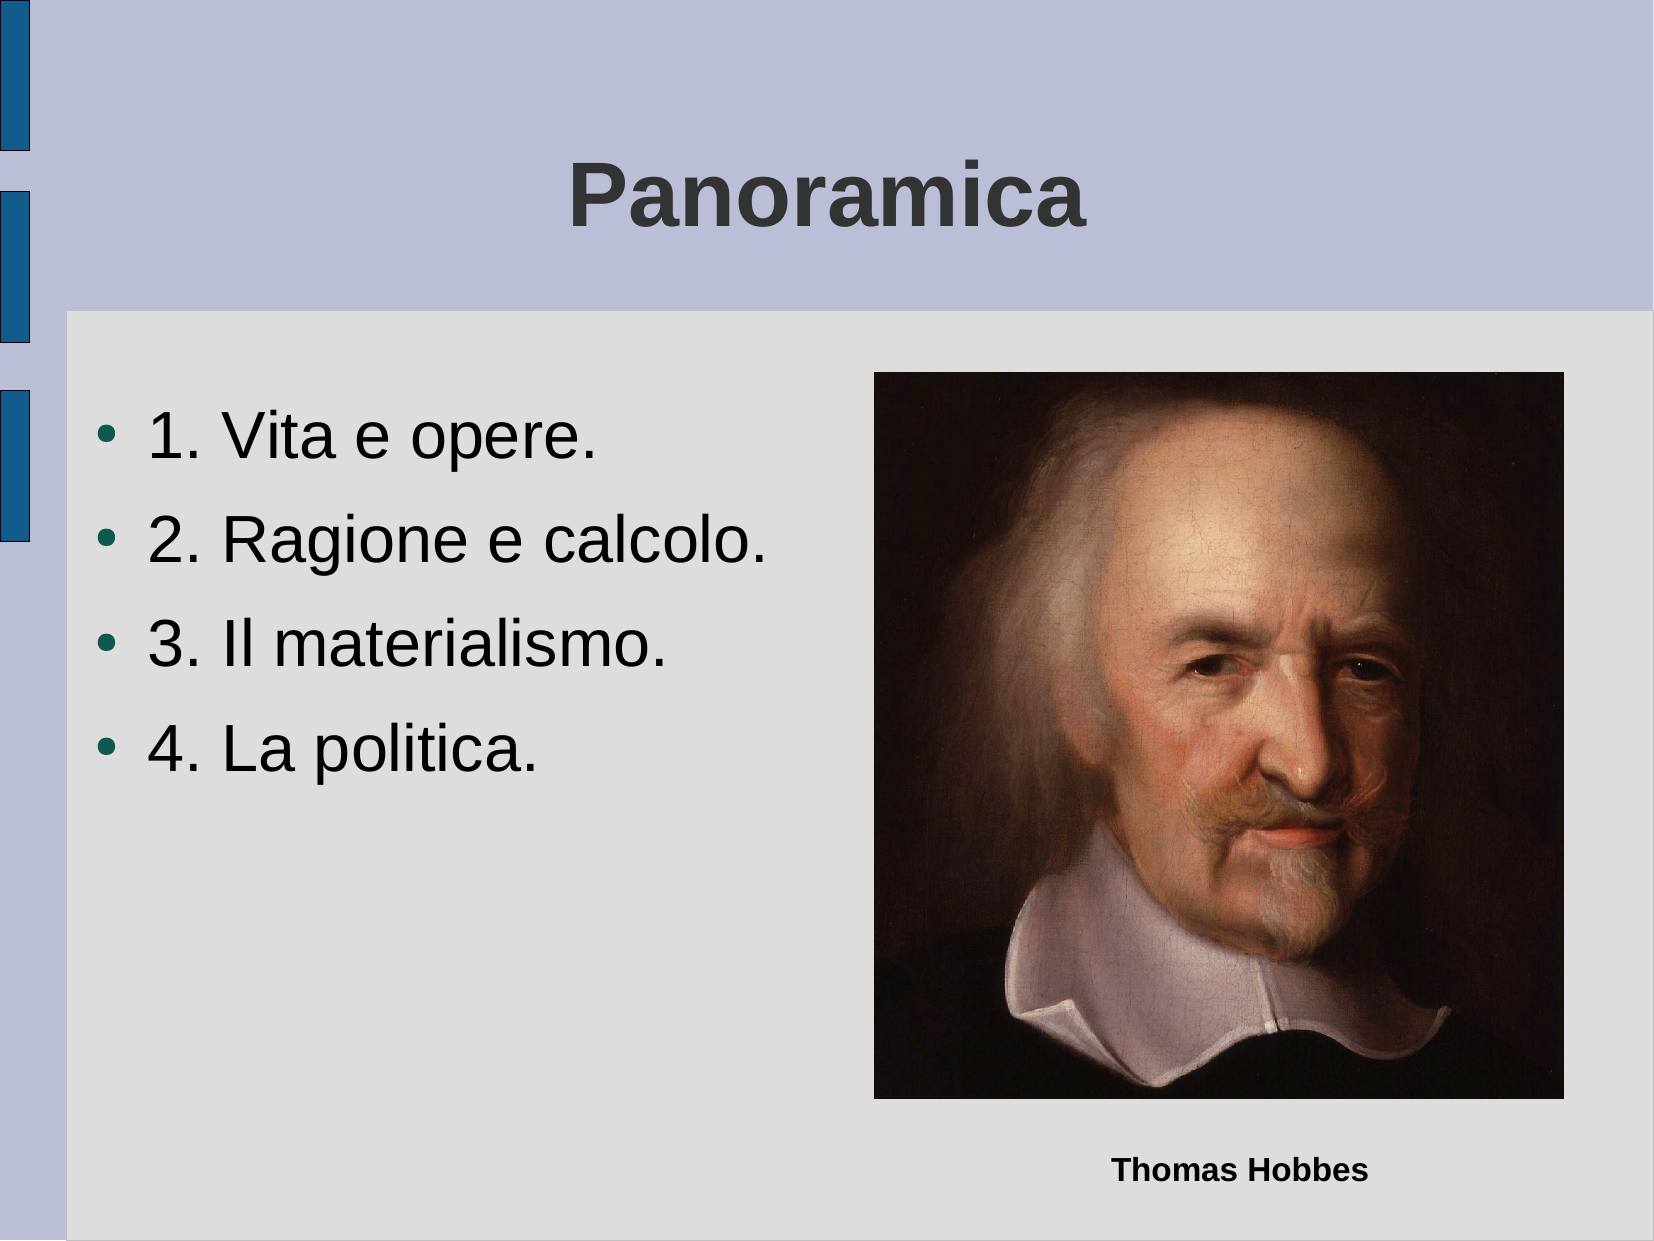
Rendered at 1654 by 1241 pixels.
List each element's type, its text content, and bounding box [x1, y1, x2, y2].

text_box Thomas Hobbes [1003, 1151, 1477, 1190]
list 1. Vita e opere. 2. Ragione e calcolo. 3. Il materialismo. 4. La politica. [76, 397, 829, 1180]
picture [874, 372, 1564, 1099]
title Panoramica [121, 91, 1534, 299]
